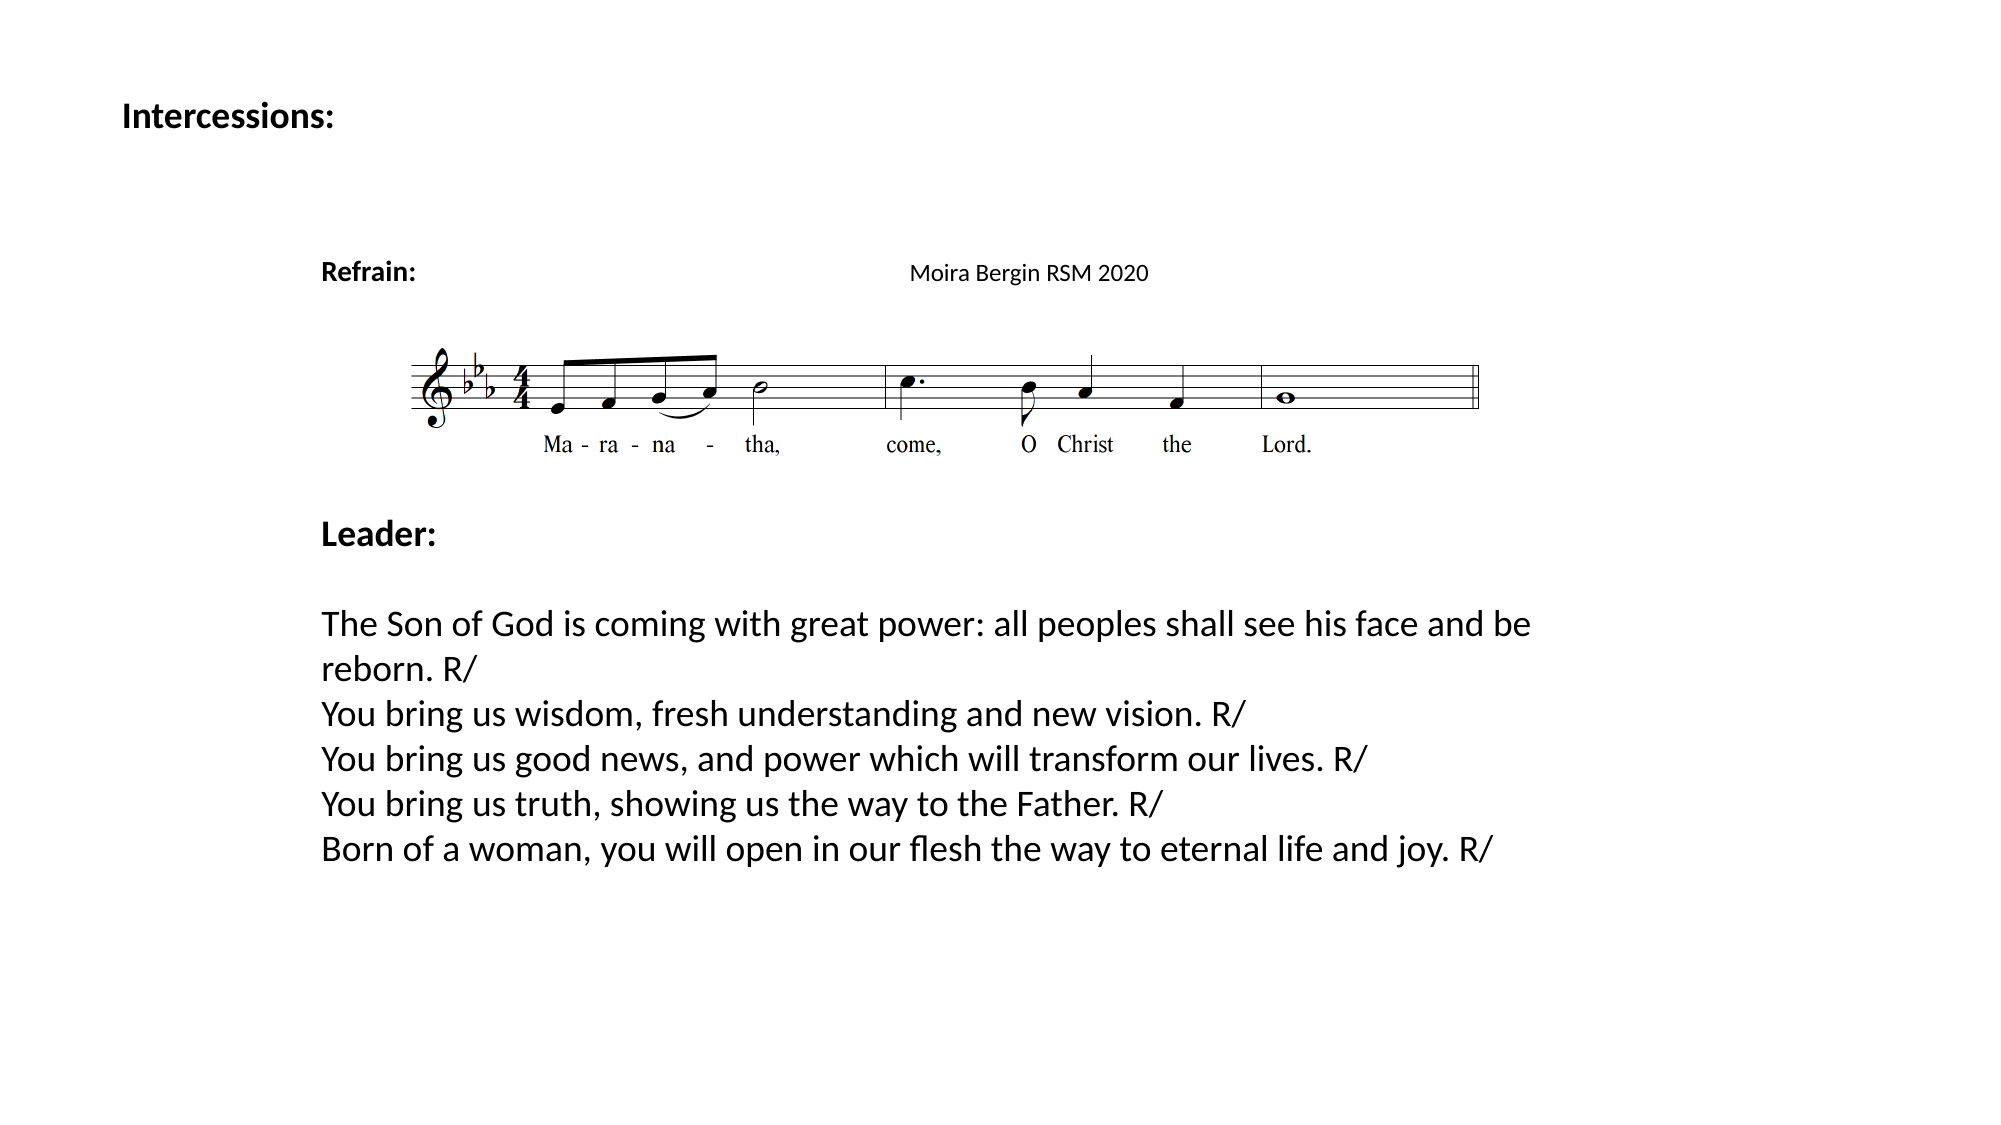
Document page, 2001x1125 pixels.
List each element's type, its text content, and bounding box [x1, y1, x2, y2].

text_box Intercessions: [106, 83, 829, 145]
text_box Leader: The Son of God is coming with great power: all peoples shall see his face and be reborn. R/ You bring us wisdom, fresh understanding and new vision. R/ You bring us good news, and power which will transform our lives. R/ You bring us truth, showing us the way to the Father. R/ Born of a woman, you will open in our flesh the way to eternal life and joy. R/ [306, 501, 1579, 880]
text_box Refrain: Moira Bergin RSM 2020 [306, 245, 1503, 296]
picture [406, 318, 1499, 486]
